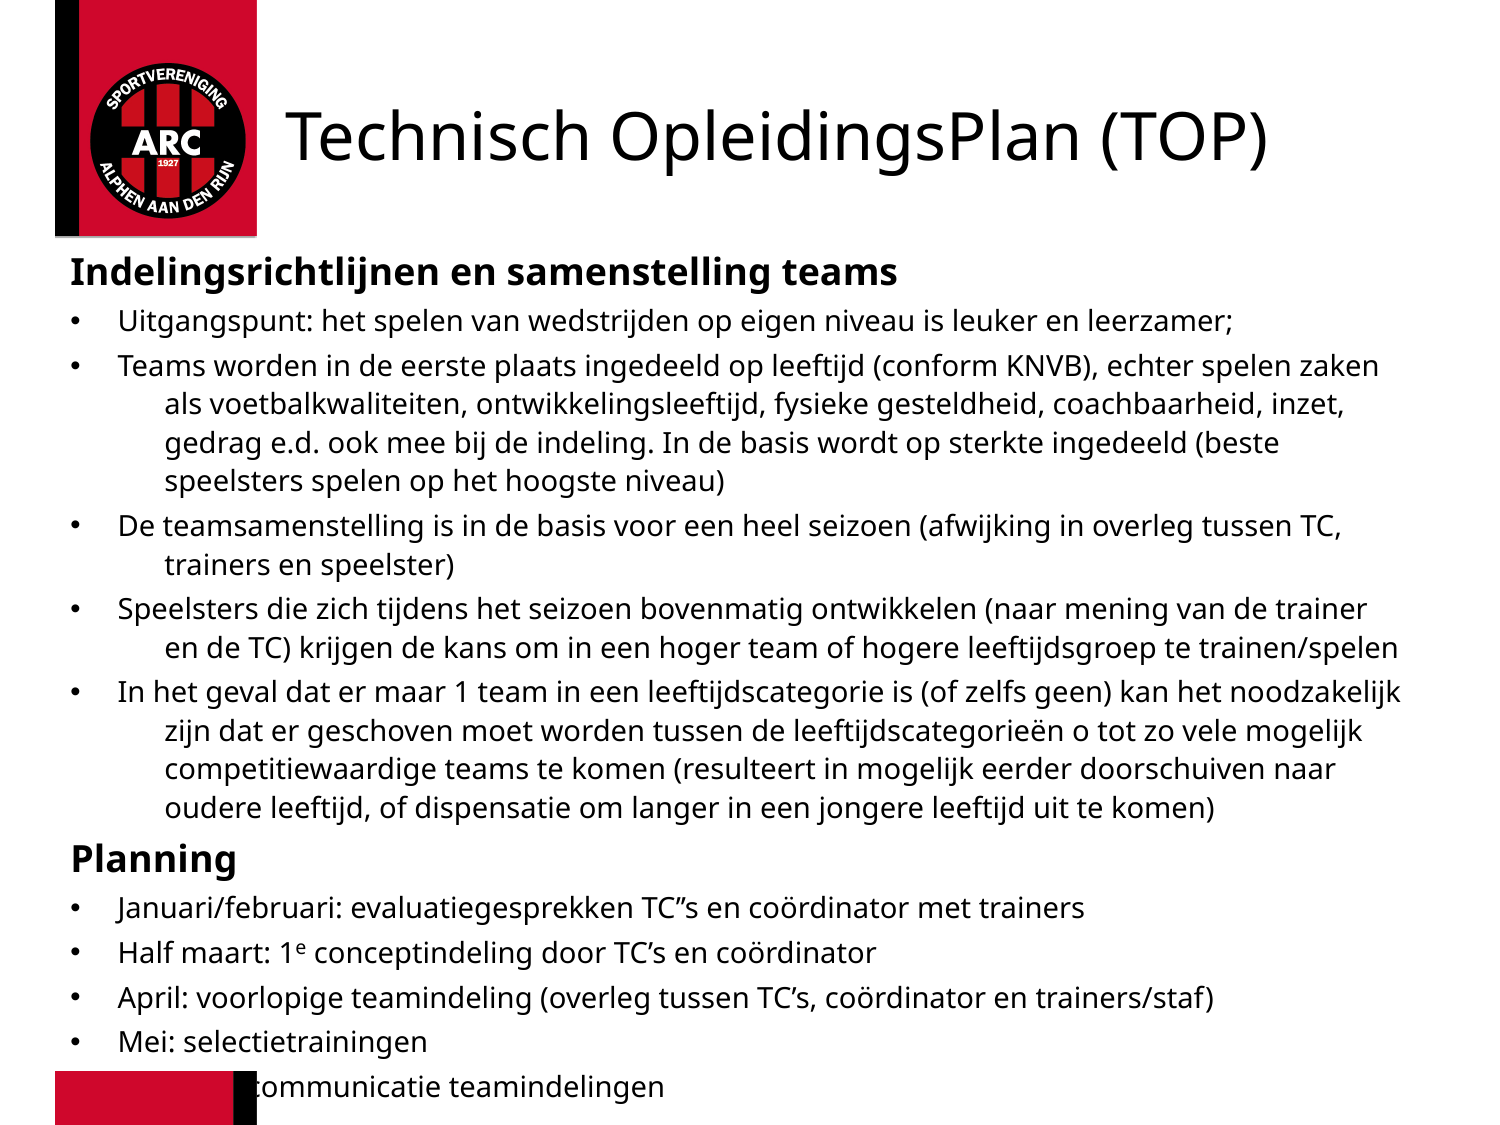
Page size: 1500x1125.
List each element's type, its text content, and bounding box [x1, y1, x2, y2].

subtitle Indelingsrichtlijnen en samenstelling teams Uitgangspunt: het spelen van wedstrijden op eigen niveau is leuker en leerzamer; Teams worden in de eerste plaats ingedeeld op leeftijd (conform KNVB), echter spelen zaken als voetbalkwaliteiten, ontwikkelingsleeftijd, fysieke gesteldheid, coachbaarheid, inzet, gedrag e.d. ook mee bij de indeling. In de basis wordt op sterkte ingedeeld (beste speelsters spelen op het hoogste niveau) De teamsamenstelling is in de basis voor een heel seizoen (afwijking in overleg tussen TC, trainers en speelster) Speelsters die zich tijdens het seizoen bovenmatig ontwikkelen (naar mening van de trainer en de TC) krijgen de kans om in een hoger team of hogere leeftijdsgroep te trainen/spelen In het geval dat er maar 1 team in een leeftijdscategorie is (of zelfs geen) kan het noodzakelijk zijn dat er geschoven moet worden tussen de leeftijdscategorieën o tot zo vele mogelijk competitiewaardige teams te komen (resulteert in mogelijk eerder doorschuiven naar oudere leeftijd, of dispensatie om langer in een jongere leeftijd uit te komen) Planning Januari/februari: evaluatiegesprekken TC’’s en coördinator met trainers Half maart: 1e conceptindeling door TC’s en coördinator April: voorlopige teamindeling (overleg tussen TC’s, coördinator en trainers/staf) Mei: selectietrainingen Half juni: communicatie teamindelingen [55, 235, 1426, 1013]
title Technisch OpleidingsPlan (TOP) [270, 45, 1426, 223]
picture [55, 0, 257, 236]
picture [55, 1072, 257, 1125]
